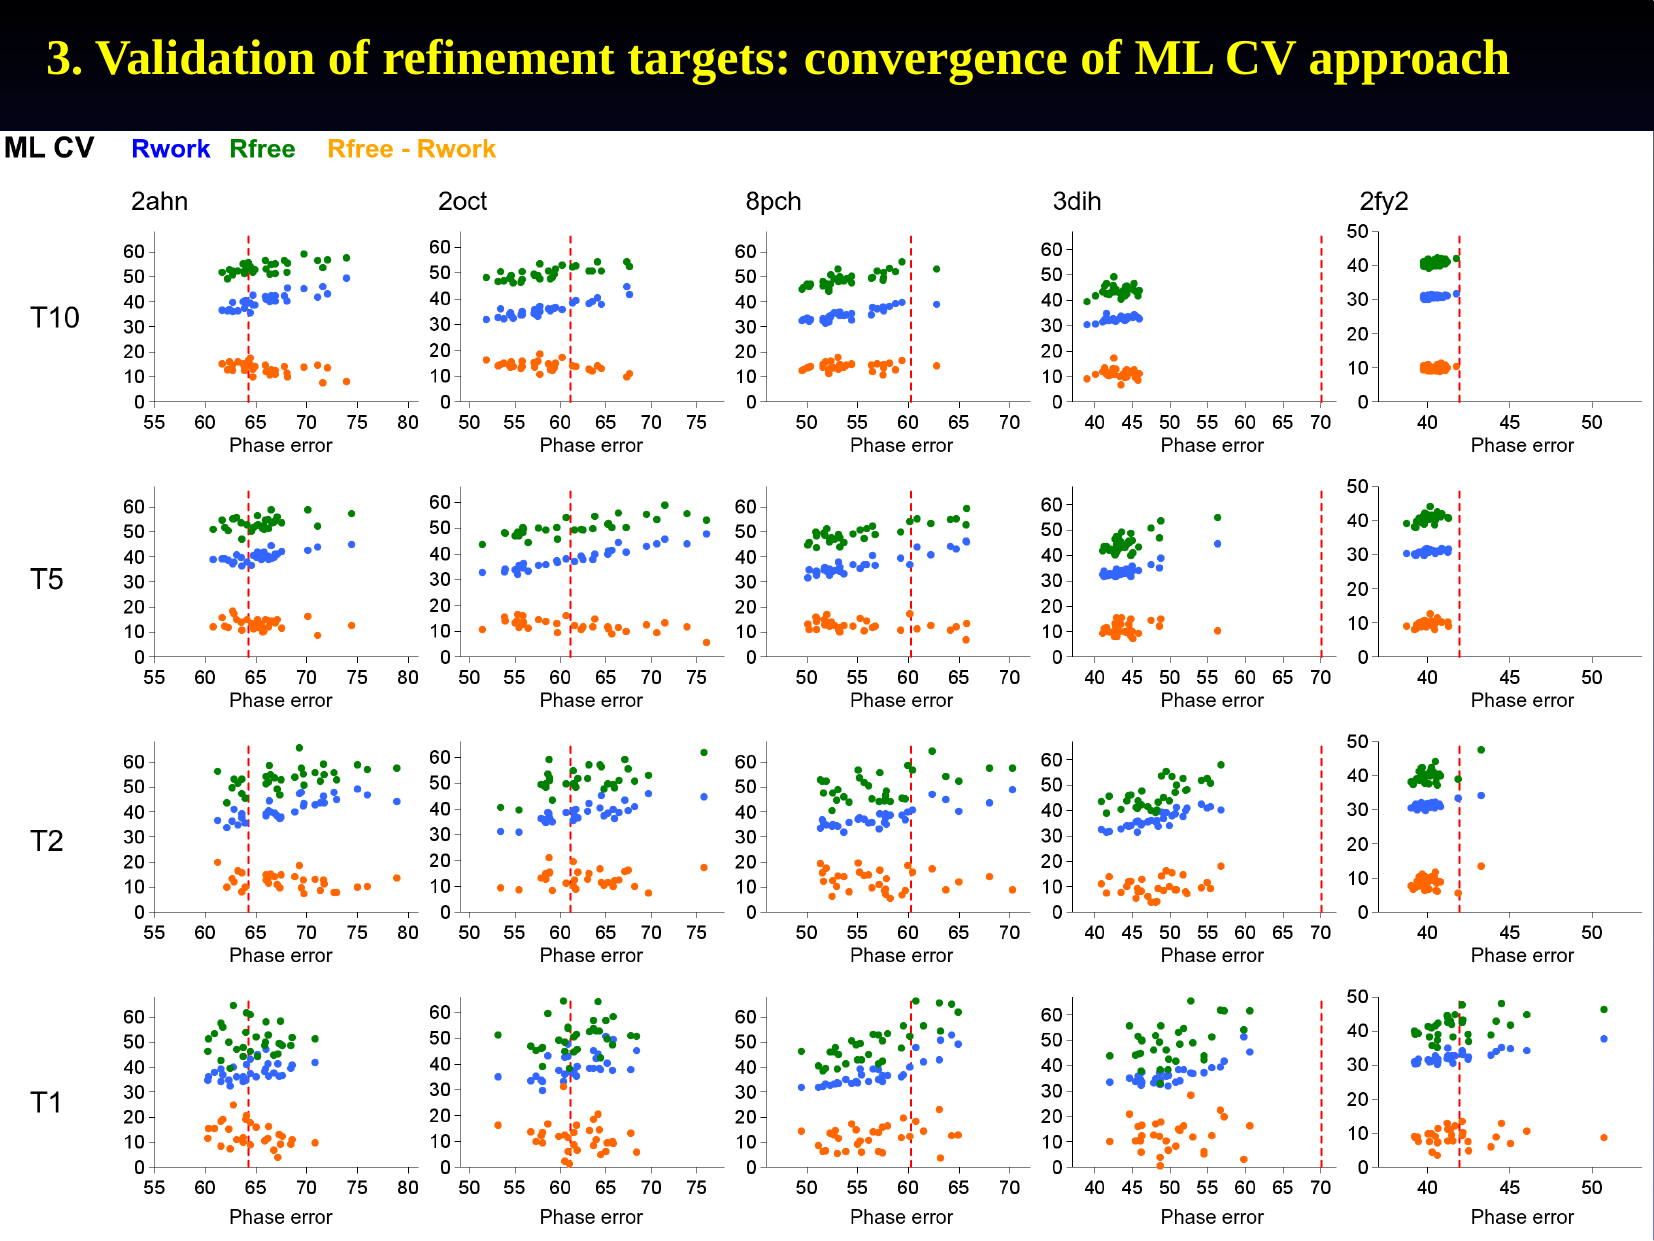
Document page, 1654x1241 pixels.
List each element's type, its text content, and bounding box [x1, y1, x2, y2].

picture [0, 131, 1654, 1241]
text_box 3. Validation of refinement targets: convergence of ML CV approach [31, 22, 1630, 131]
